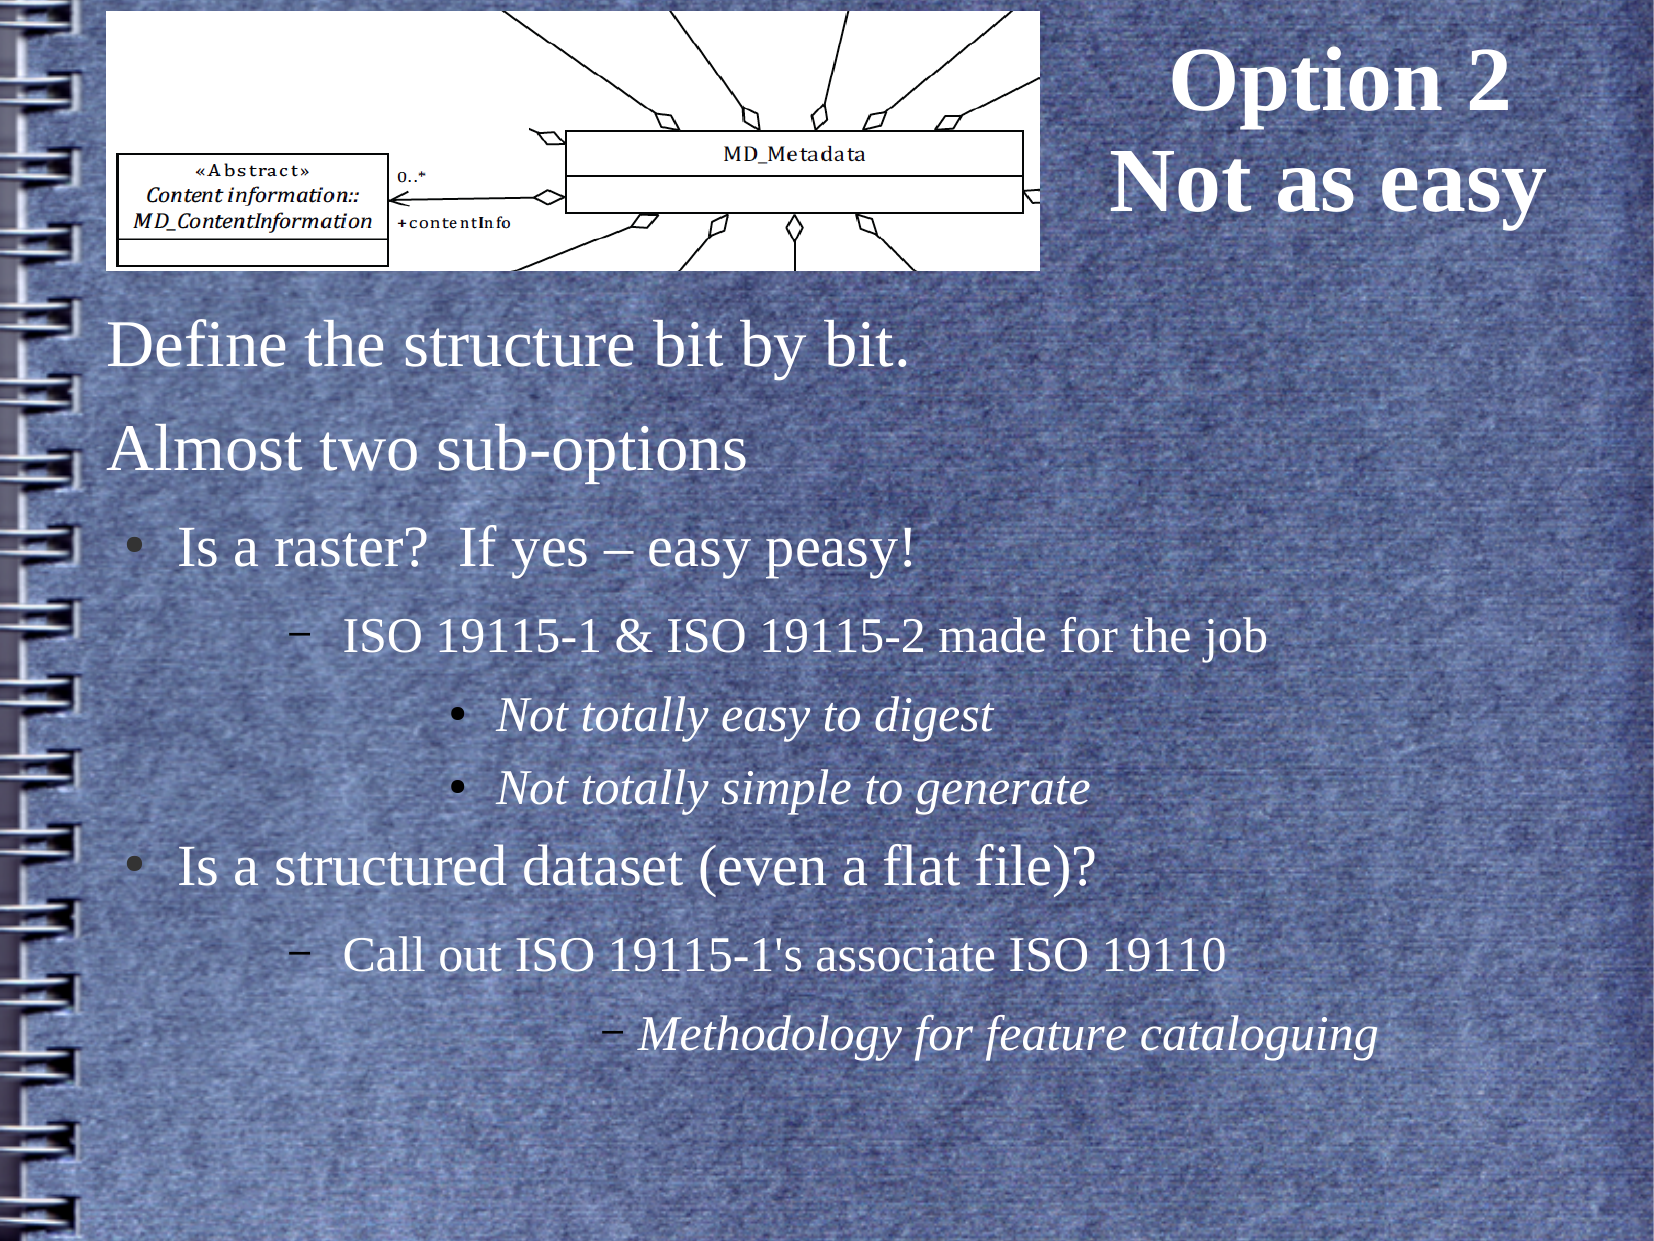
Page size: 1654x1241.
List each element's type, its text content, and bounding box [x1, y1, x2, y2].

picture [0, 0, 1654, 1241]
title Option 2 Not as easy [1040, 28, 1654, 232]
list Define the structure bit by bit. Almost two sub-options Is a raster? If yes – easy peasy! ISO 19115-1 & ISO 19115-2 made for the job Not totally easy to digest Not totally simple to generate Is a structured dataset (even a flat file)? Call out ISO 19115-1's associate ISO 19110 Methodology for feature cataloguing [106, 307, 1595, 1126]
